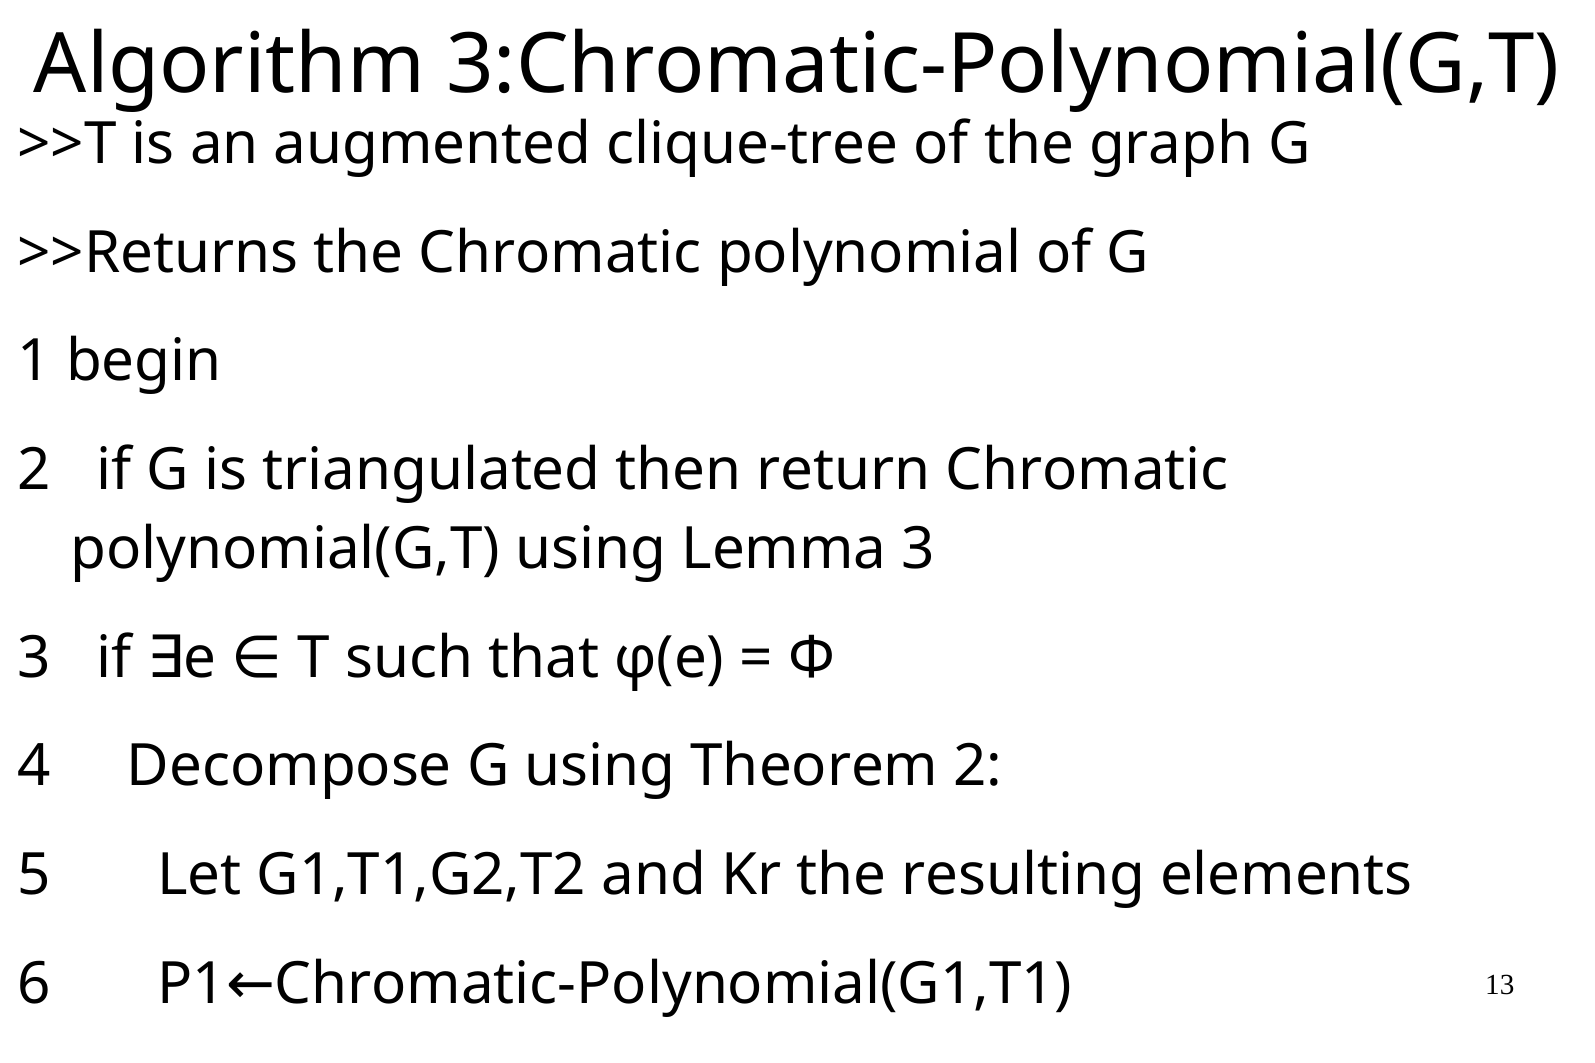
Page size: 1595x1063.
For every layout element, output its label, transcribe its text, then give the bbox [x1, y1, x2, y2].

title Algorithm 3:Chromatic-Polynomial(G,T) [0, 0, 1595, 101]
list >>T is an augmented clique-tree of the graph G >>Returns the Chromatic polynomial of G 1 begin 2 if G is triangulated then return Chromatic polynomial(G,T) using Lemma 3 3 if ∃e ∈ T such that φ(e) = Φ 4 Decompose G using Theorem 2: 5 Let G1,T1,G2,T2 and Kr the resulting elements 6 P1←Chromatic-Polynomial(G1,T1) 7 P2←Chromatic-Polynomial(G2,T2) 8 return P1 × P2/P(Kr) (裏に続く) [0, 101, 1595, 1063]
